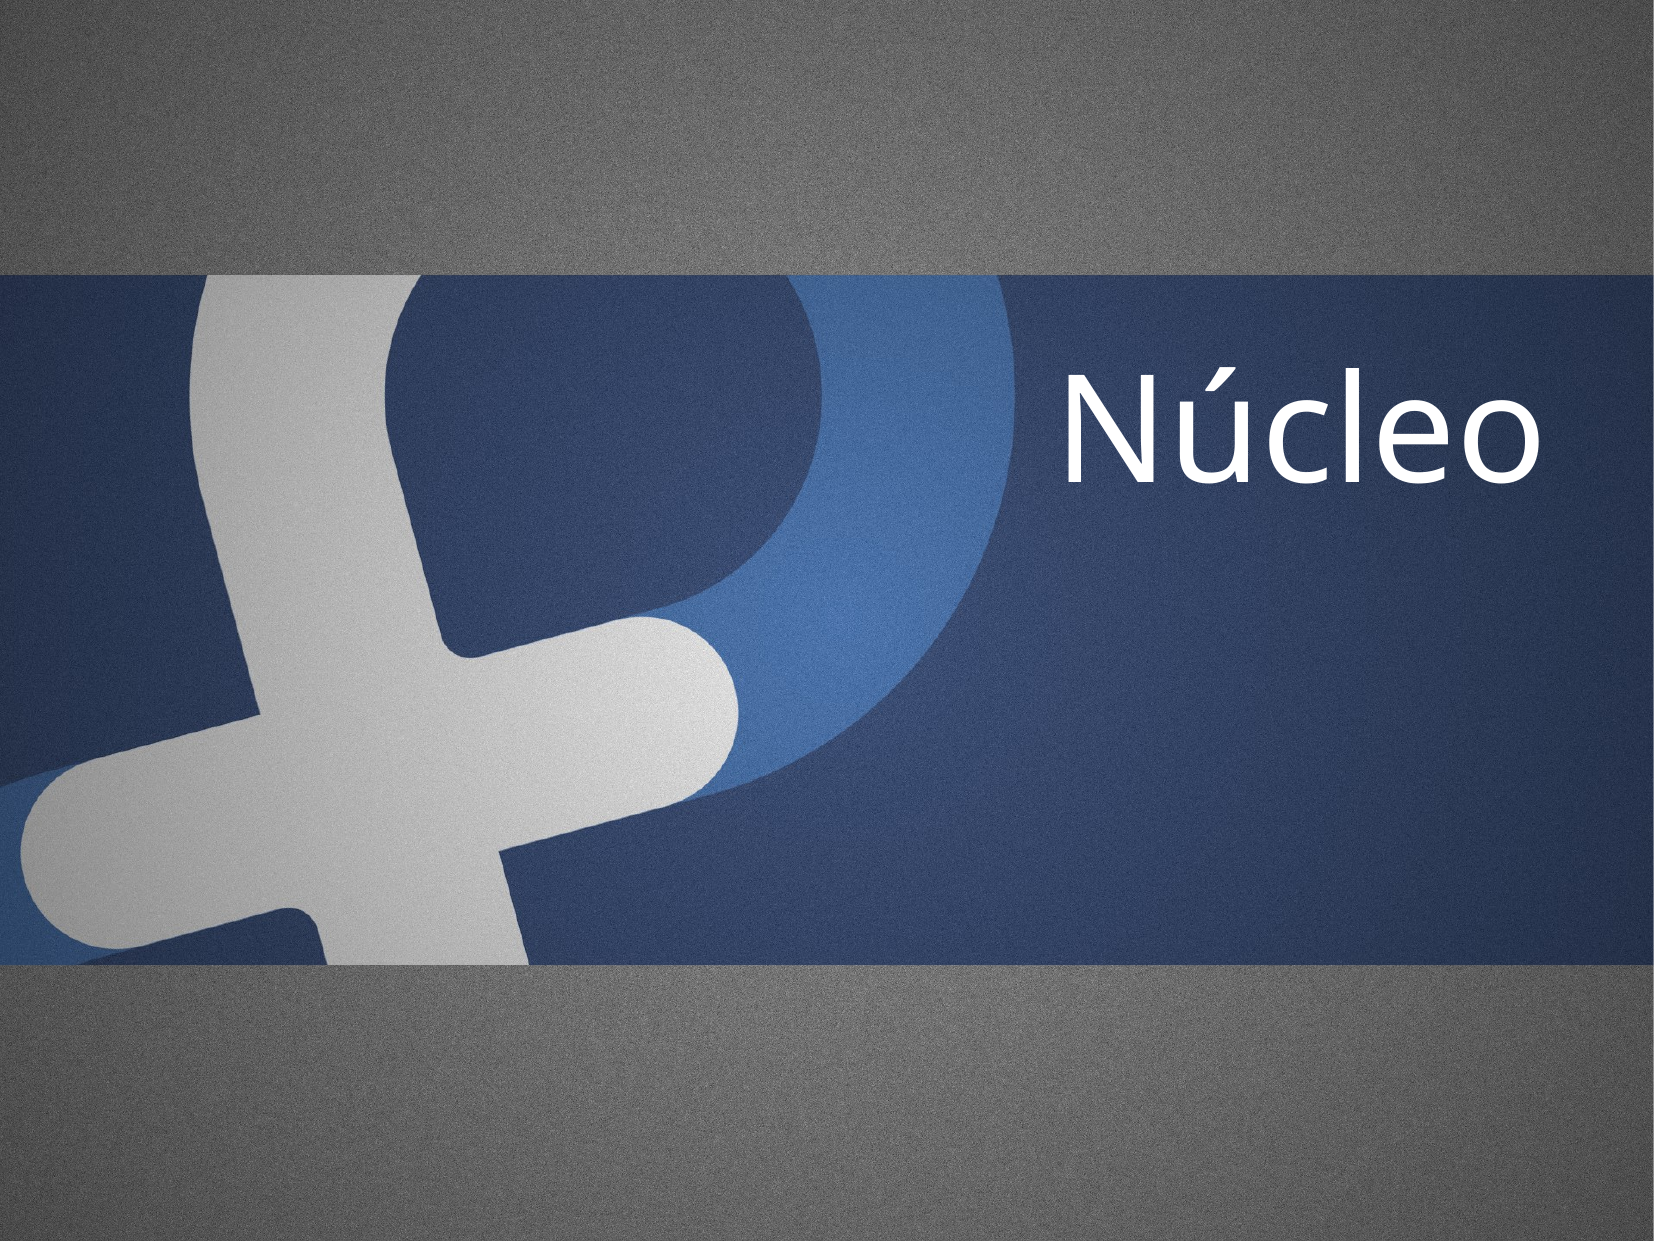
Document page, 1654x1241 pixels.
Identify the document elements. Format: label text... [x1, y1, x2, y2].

picture [0, 0, 1654, 1241]
text_box Núcleo [447, 315, 1562, 654]
